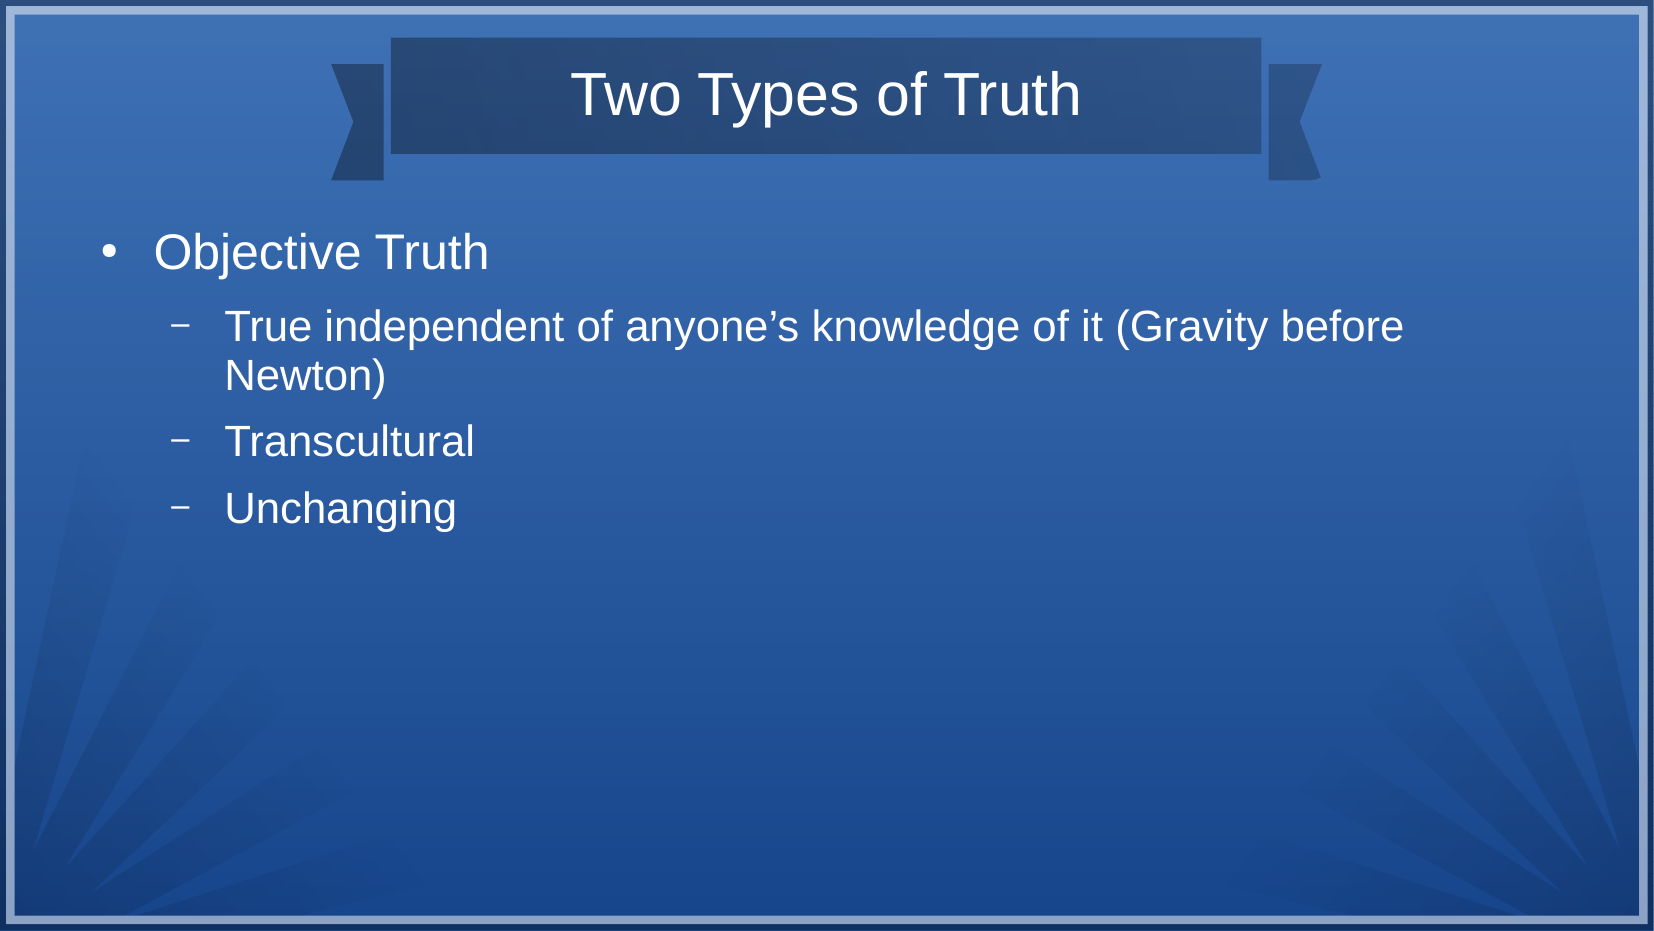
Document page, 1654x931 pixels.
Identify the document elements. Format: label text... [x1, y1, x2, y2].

title Two Types of Truth [389, 35, 1264, 154]
list Objective Truth True independent of anyone’s knowledge of it (Gravity before Newton) Transcultural Unchanging [82, 224, 1571, 848]
